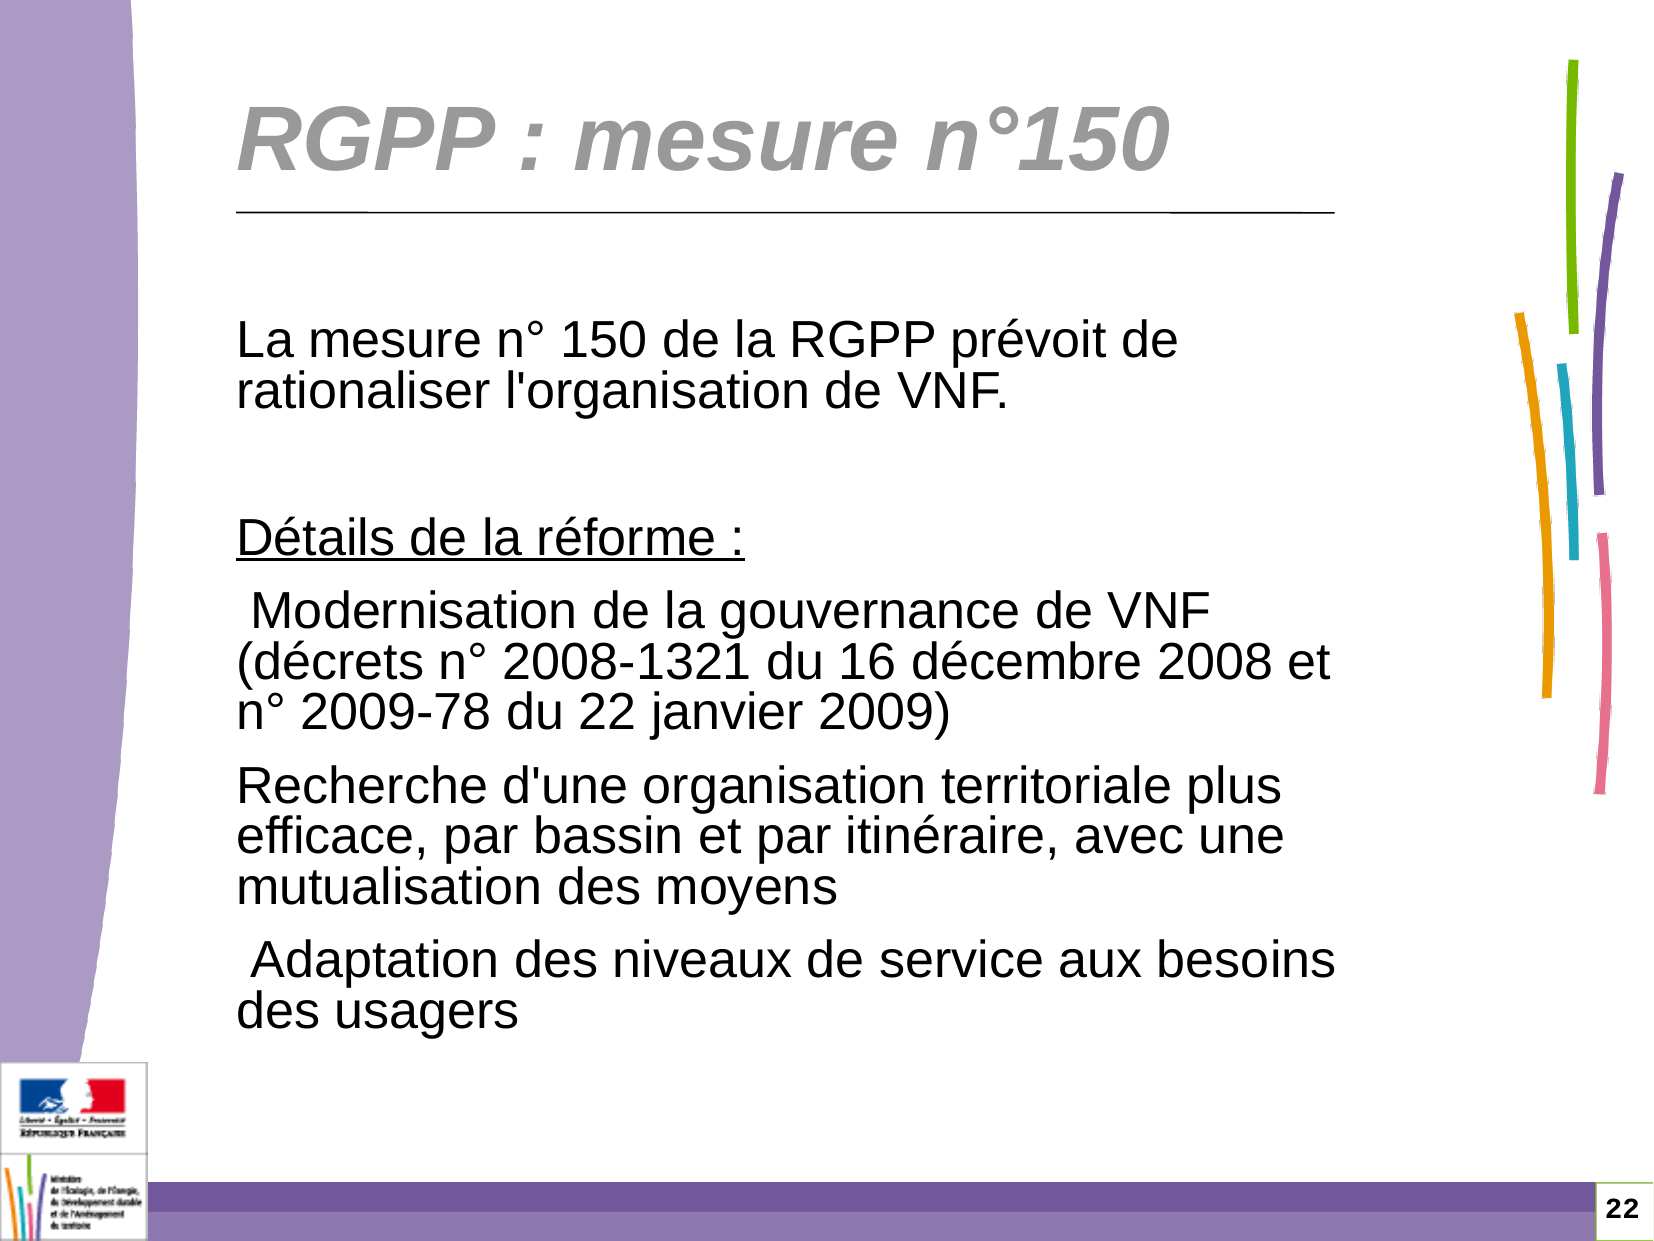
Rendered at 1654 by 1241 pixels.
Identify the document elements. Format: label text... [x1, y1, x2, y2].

picture [0, 0, 1654, 1241]
list La mesure n° 150 de la RGPP prévoit de rationaliser l'organisation de VNF. Détails de la réforme : Modernisation de la gouvernance de VNF (décrets n° 2008-1321 du 16 décembre 2008 et n° 2009-78 du 22 janvier 2009) Recherche d'une organisation territoriale plus efficace, par bassin et par itinéraire, avec une mutualisation des moyens Adaptation des niveaux de service aux besoins des usagers [236, 236, 1358, 1241]
title RGPP : mesure n°150 [236, 48, 1447, 239]
